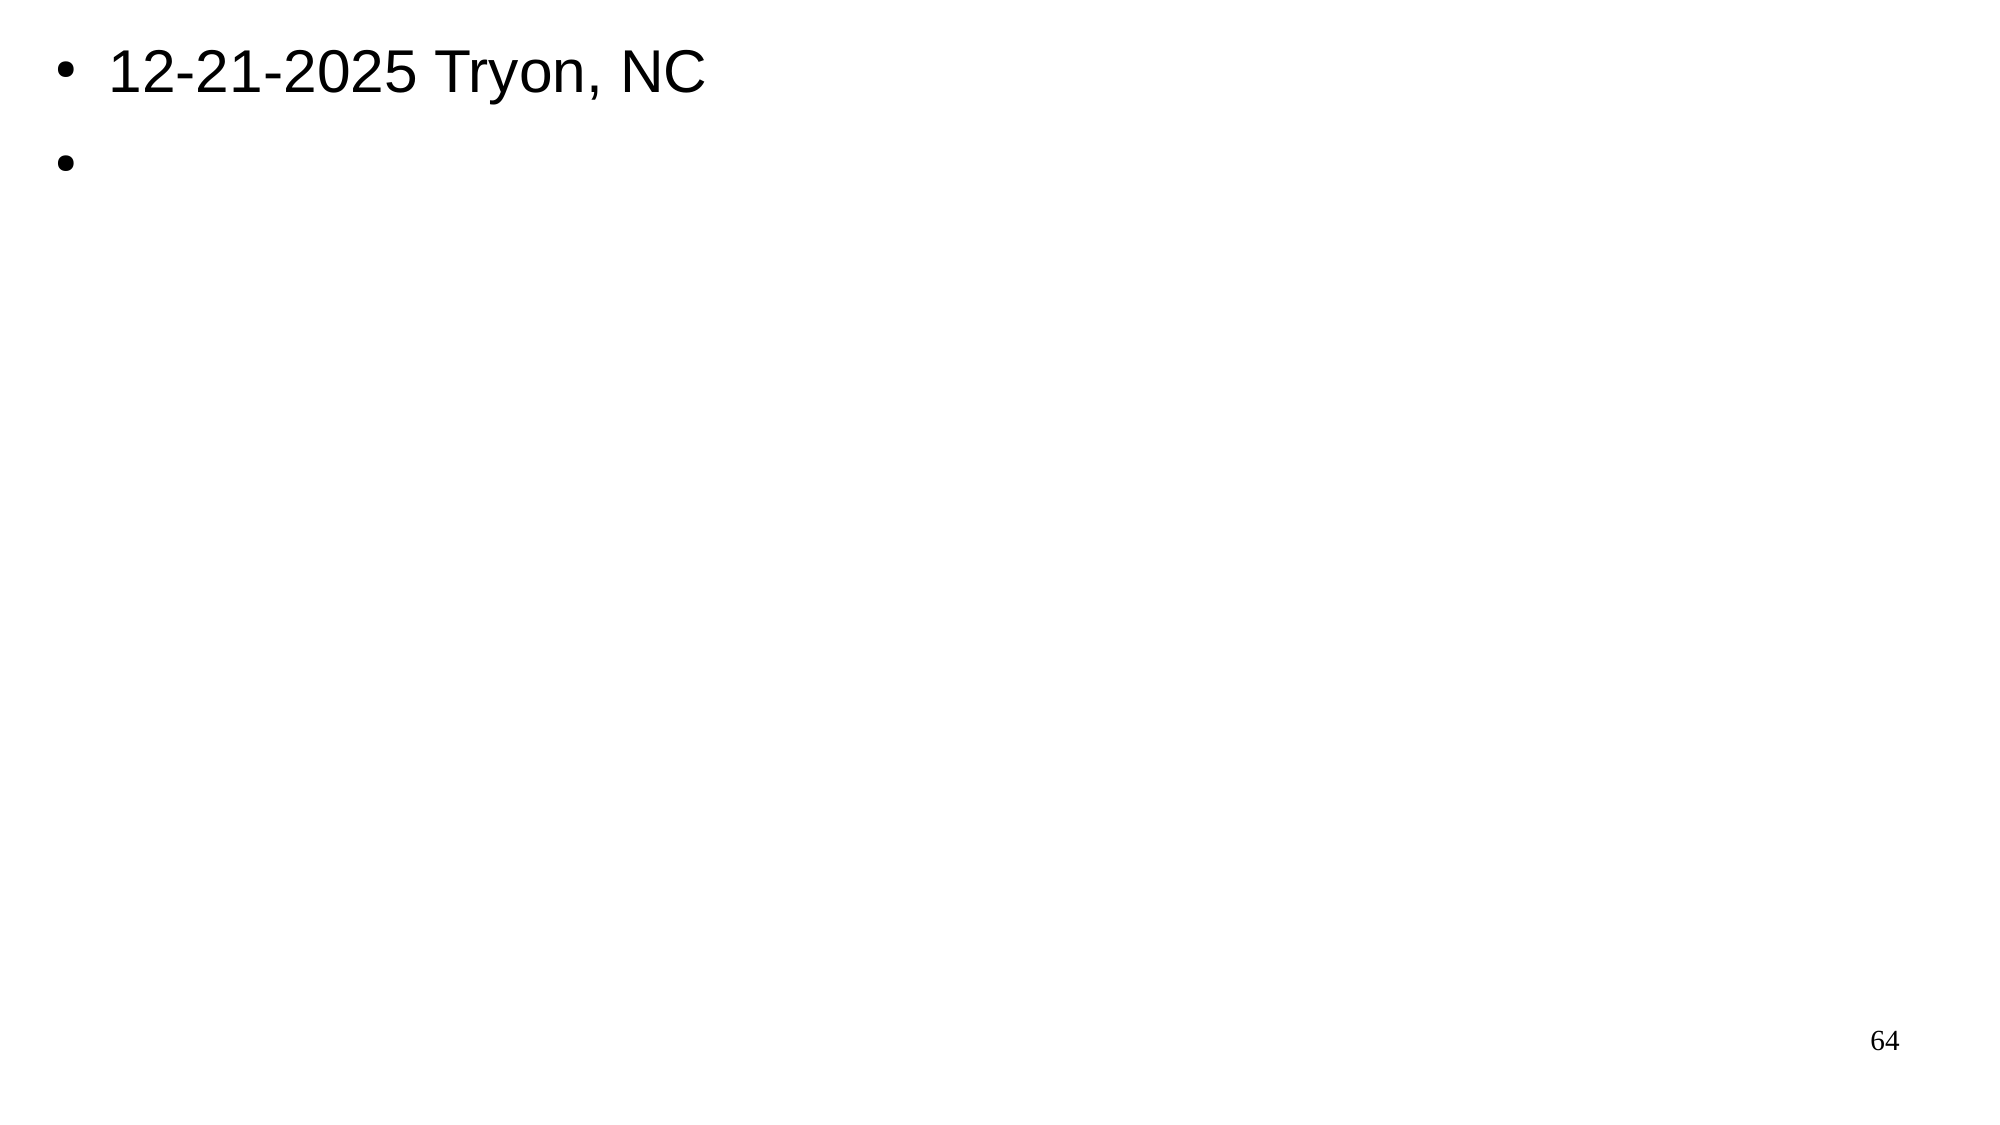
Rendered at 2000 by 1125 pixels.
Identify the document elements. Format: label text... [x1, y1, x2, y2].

list 12-21-2025 Tryon, NC [37, 37, 1988, 1088]
